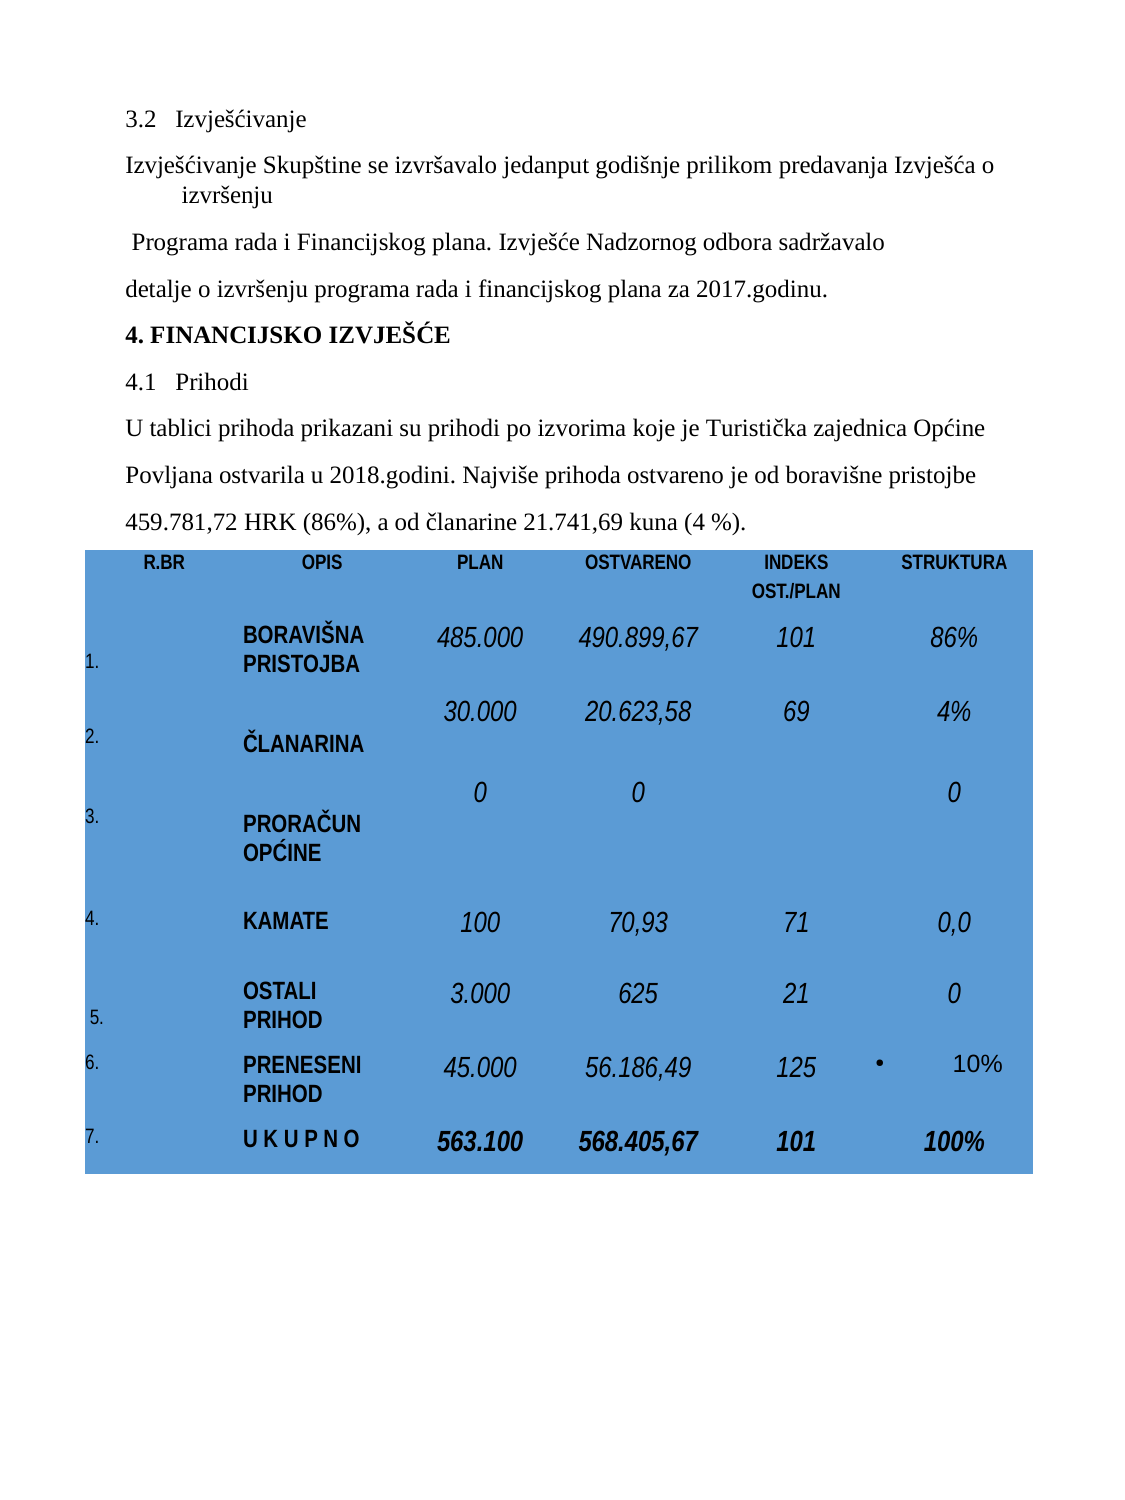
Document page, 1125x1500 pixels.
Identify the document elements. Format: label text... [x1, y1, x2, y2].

table_cell 69 [717, 694, 875, 775]
table_cell 100 [401, 906, 559, 976]
table_cell 1. [85, 620, 243, 694]
table_cell 490.899,67 [559, 620, 717, 694]
table_cell ČLANARINA [243, 694, 401, 775]
table_cell 20.623,58 [559, 694, 717, 775]
table_cell 21 [717, 976, 875, 1050]
table_cell 45.000 [401, 1050, 559, 1124]
table_cell 10% [875, 1050, 1033, 1124]
table_cell 0 [875, 976, 1033, 1050]
table_header R.BR [85, 550, 243, 620]
table_cell 0 [401, 775, 559, 906]
table_cell 563.100 [401, 1124, 559, 1174]
table_cell KAMATE [243, 906, 401, 976]
table_cell 3. [85, 775, 243, 906]
table_header INDEKS OST./PLAN [717, 550, 875, 620]
table_header STRUKTURA [875, 550, 1033, 620]
table_header OPIS [243, 550, 401, 620]
table_header PLAN [401, 550, 559, 620]
table_cell 4. [85, 906, 243, 976]
table_cell 70,93 [559, 906, 717, 976]
list 3.2 Izvješćivanje Izvješćivanje Skupštine se izvršavalo jedanput godišnje prilikom predavanja Izvješća o izvršenju Programa rada i Financijskog plana. Izvješće Nadzornog odbora sadržavalo detalje o izvršenju programa rada i financijskog plana za 2017.godinu. 4. FINANCIJSKO IZVJEŠĆE 4.1 Prihodi U tablici prihoda prikazani su prihodi po izvorima koje je Turistička zajednica Općine Povljana ostvarila u 2018.godini. Najviše prihoda ostvareno je od boravišne pristojbe 459.781,72 HRK (86%), a od članarine 21.741,69 kuna (4 %). [54, 94, 1067, 1328]
table_cell 7. [85, 1124, 243, 1174]
table_cell 568.405,67 [559, 1124, 717, 1174]
table_cell 485.000 [401, 620, 559, 694]
table_cell 101 [717, 620, 875, 694]
table_cell U K U P N O [243, 1124, 401, 1174]
table_cell 30.000 [401, 694, 559, 775]
table_cell PRORAČUN OPĆINE [243, 775, 401, 906]
table_cell 86% [875, 620, 1033, 694]
table_cell 0 [559, 775, 717, 906]
table_cell 625 [559, 976, 717, 1050]
table_cell 100% [875, 1124, 1033, 1174]
table_cell 0 [875, 775, 1033, 906]
table_cell 71 [717, 906, 875, 976]
table_cell 4% [875, 694, 1033, 775]
table_cell 56.186,49 [559, 1050, 717, 1124]
table_cell 5. [85, 976, 243, 1050]
table_cell 101 [717, 1124, 875, 1174]
table_cell [717, 775, 875, 906]
table_cell BORAVIŠNA PRISTOJBA [243, 620, 401, 694]
table_header OSTVARENO [559, 550, 717, 620]
table_cell 2. [85, 694, 243, 775]
table_cell 6. [85, 1050, 243, 1124]
table_cell PRENESENI PRIHOD [243, 1050, 401, 1124]
table_cell 3.000 [401, 976, 559, 1050]
table_cell 125 [717, 1050, 875, 1124]
table_cell 0,0 [875, 906, 1033, 976]
table_cell OSTALI PRIHOD [243, 976, 401, 1050]
